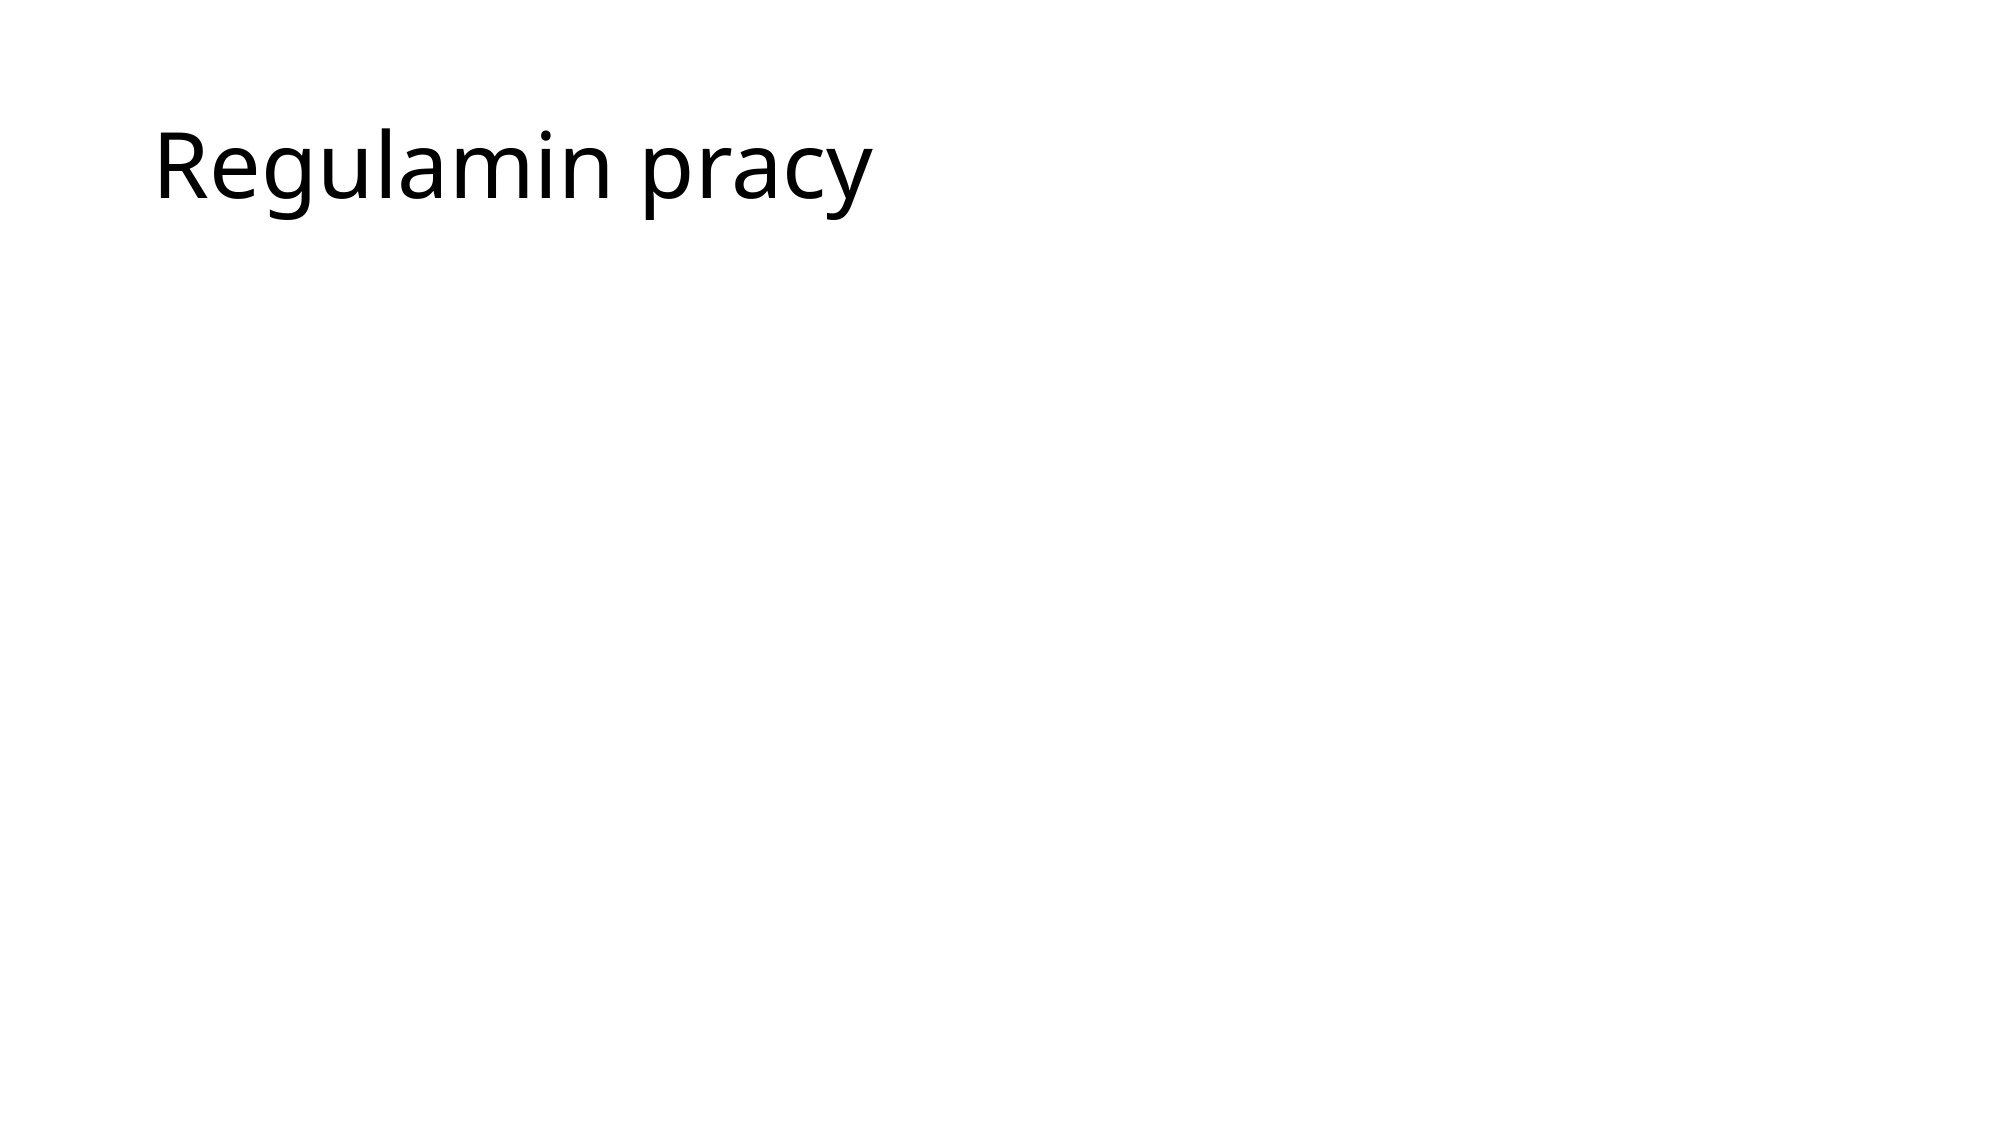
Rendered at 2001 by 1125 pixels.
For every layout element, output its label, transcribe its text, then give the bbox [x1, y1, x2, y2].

title Regulamin pracy [137, 59, 1863, 278]
